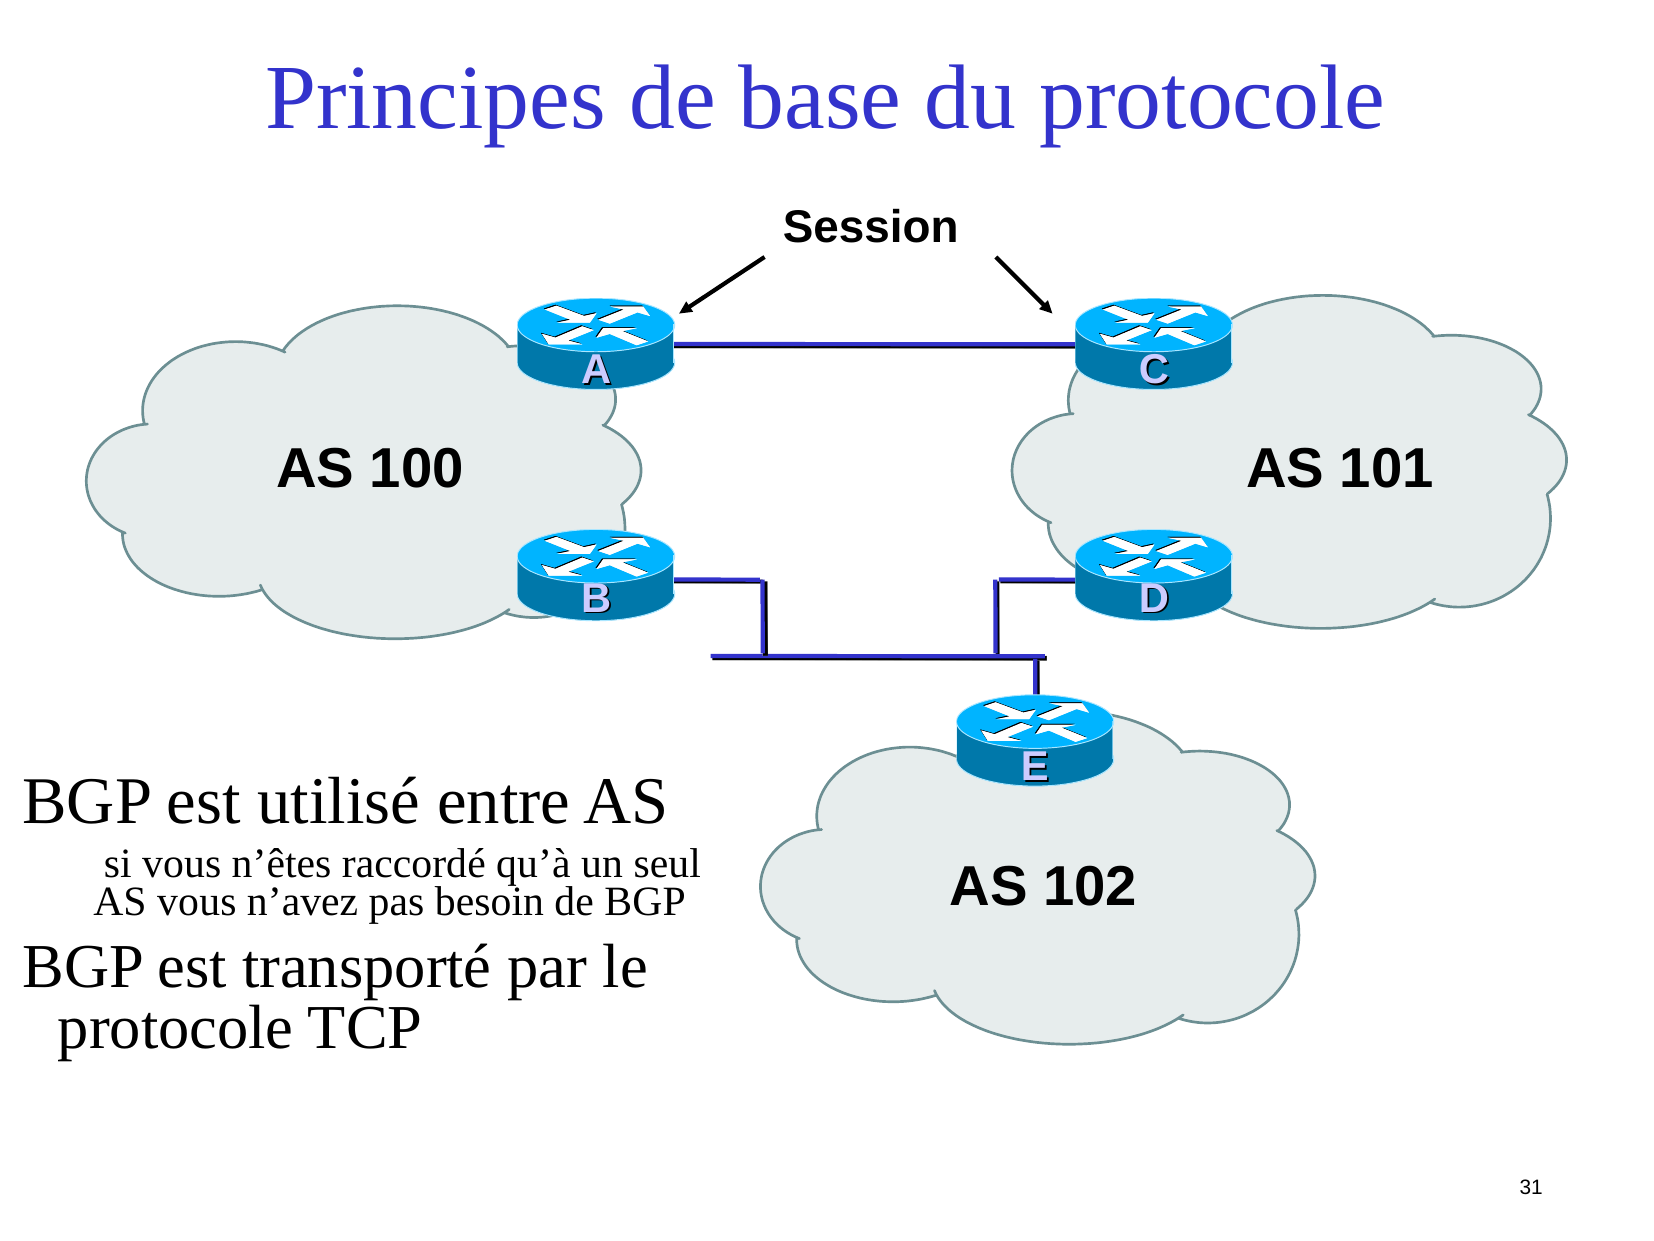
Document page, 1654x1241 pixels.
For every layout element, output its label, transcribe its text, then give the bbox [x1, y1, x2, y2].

picture [600, 307, 648, 323]
picture [597, 328, 646, 344]
picture [1102, 327, 1149, 344]
text_box B [581, 574, 612, 622]
text_box E [1020, 743, 1049, 791]
picture [544, 327, 591, 344]
picture [1009, 292, 1572, 634]
picture [1158, 538, 1205, 554]
picture [1105, 306, 1153, 322]
picture [1104, 537, 1153, 553]
text_box A [581, 346, 612, 393]
picture [1102, 558, 1149, 575]
text_box D [1138, 574, 1170, 622]
text_box AS 100 [248, 436, 491, 500]
title Principes de base du protocole [123, 0, 1530, 207]
text_box AS 102 [897, 855, 1190, 918]
picture [1158, 307, 1206, 323]
list BGP est utilisé entre AS si vous n’êtes raccordé qu’à un seul AS vous n’avez pas besoin de BGP BGP est transporté par le protocole TCP [0, 633, 764, 1202]
text_box AS 101 [1219, 436, 1461, 500]
text_box Session [766, 193, 976, 262]
picture [757, 694, 1321, 1050]
picture [83, 298, 678, 644]
picture [1155, 328, 1203, 344]
picture [1155, 560, 1203, 576]
text_box C [1138, 346, 1170, 393]
picture [547, 306, 595, 322]
